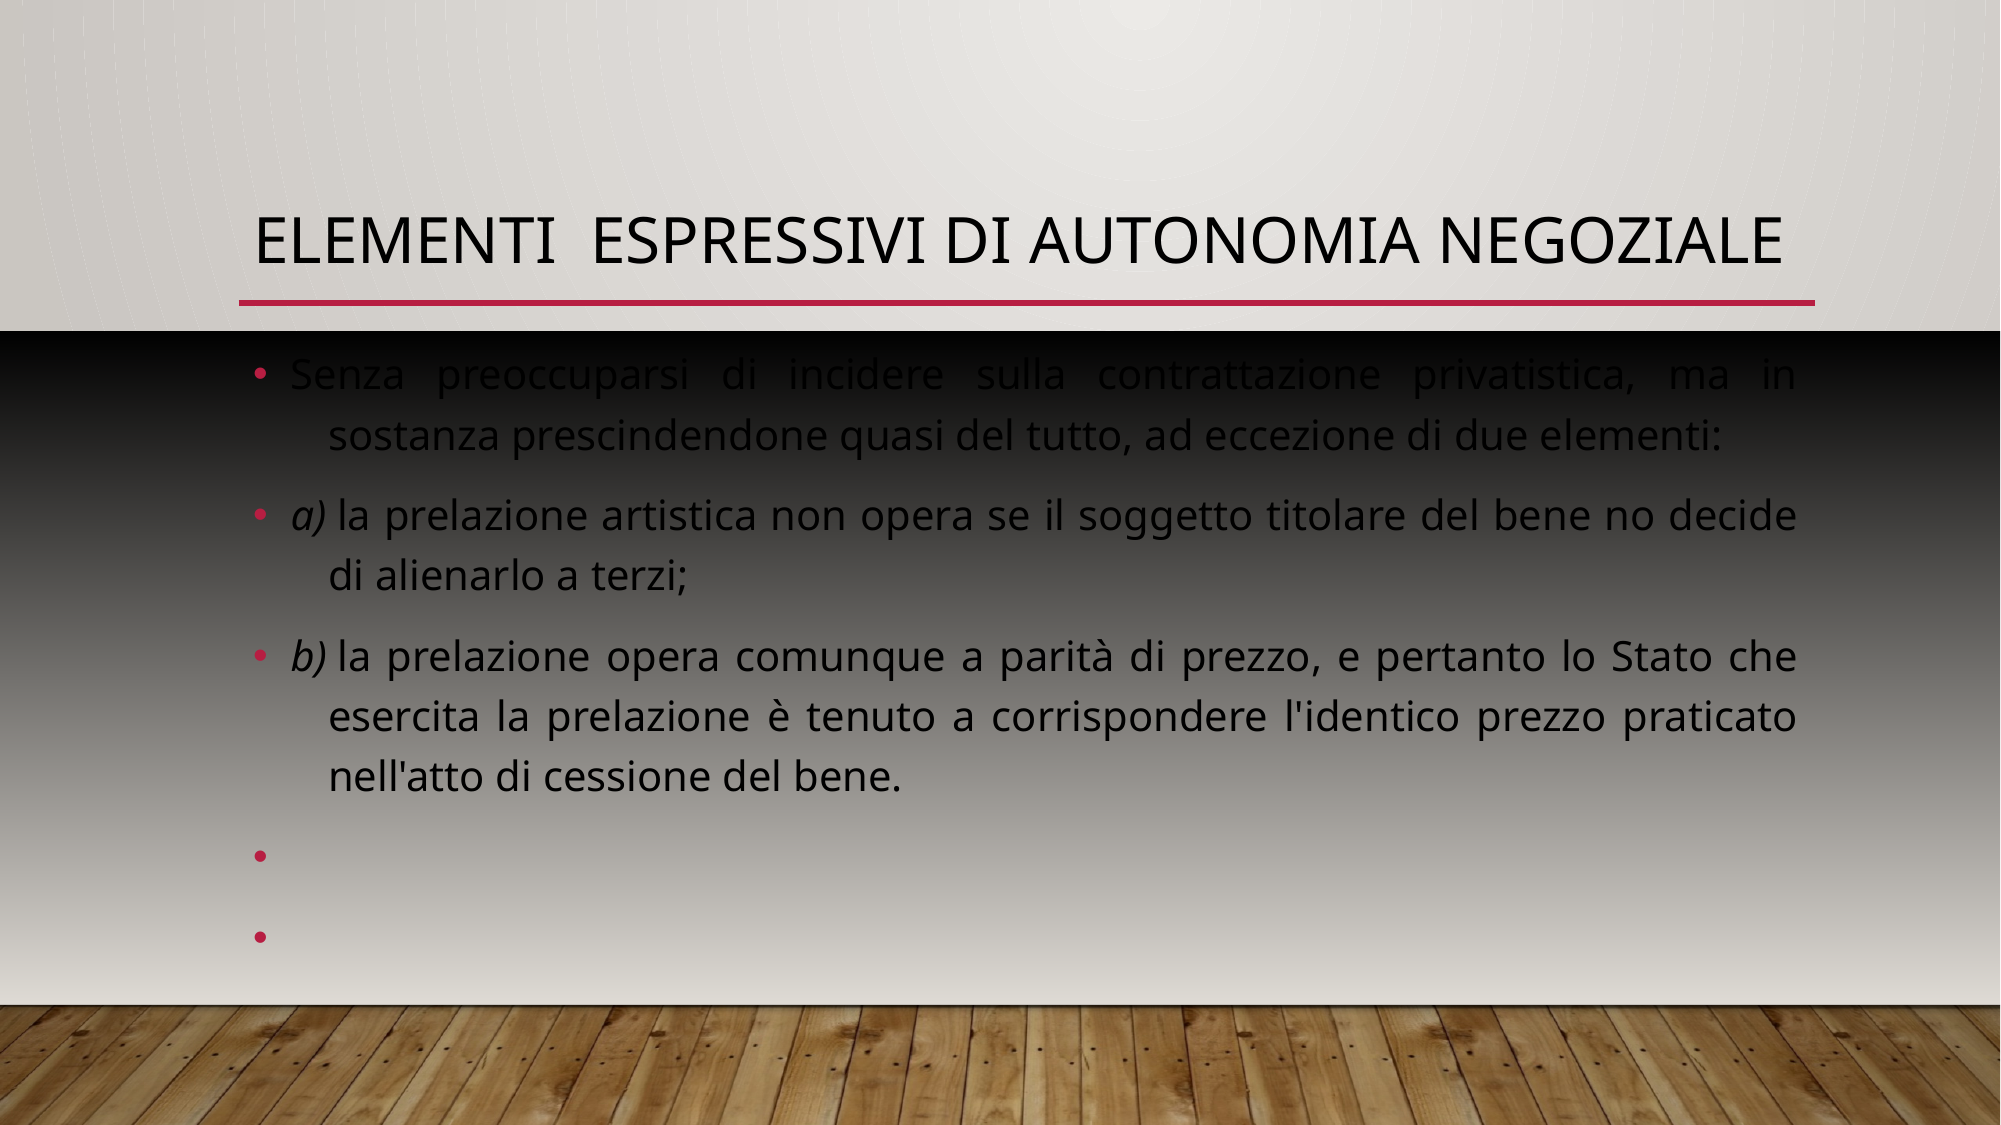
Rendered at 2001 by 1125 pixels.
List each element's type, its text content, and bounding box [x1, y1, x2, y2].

title Elementi espressivi di autonomia negoziale [238, 131, 1814, 305]
list Senza preoccuparsi di incidere sulla contrattazione privatistica, ma in sostanza prescindendone quasi del tutto, ad eccezione di due elementi: a) la prelazione artistica non opera se il soggetto titolare del bene no decide di alienarlo a terzi; b) la prelazione opera comunque a parità di prezzo, e pertanto lo Stato che esercita la prelazione è tenuto a corrispondere l'identico prezzo praticato nell'atto di cessione del bene. [238, 330, 1814, 897]
